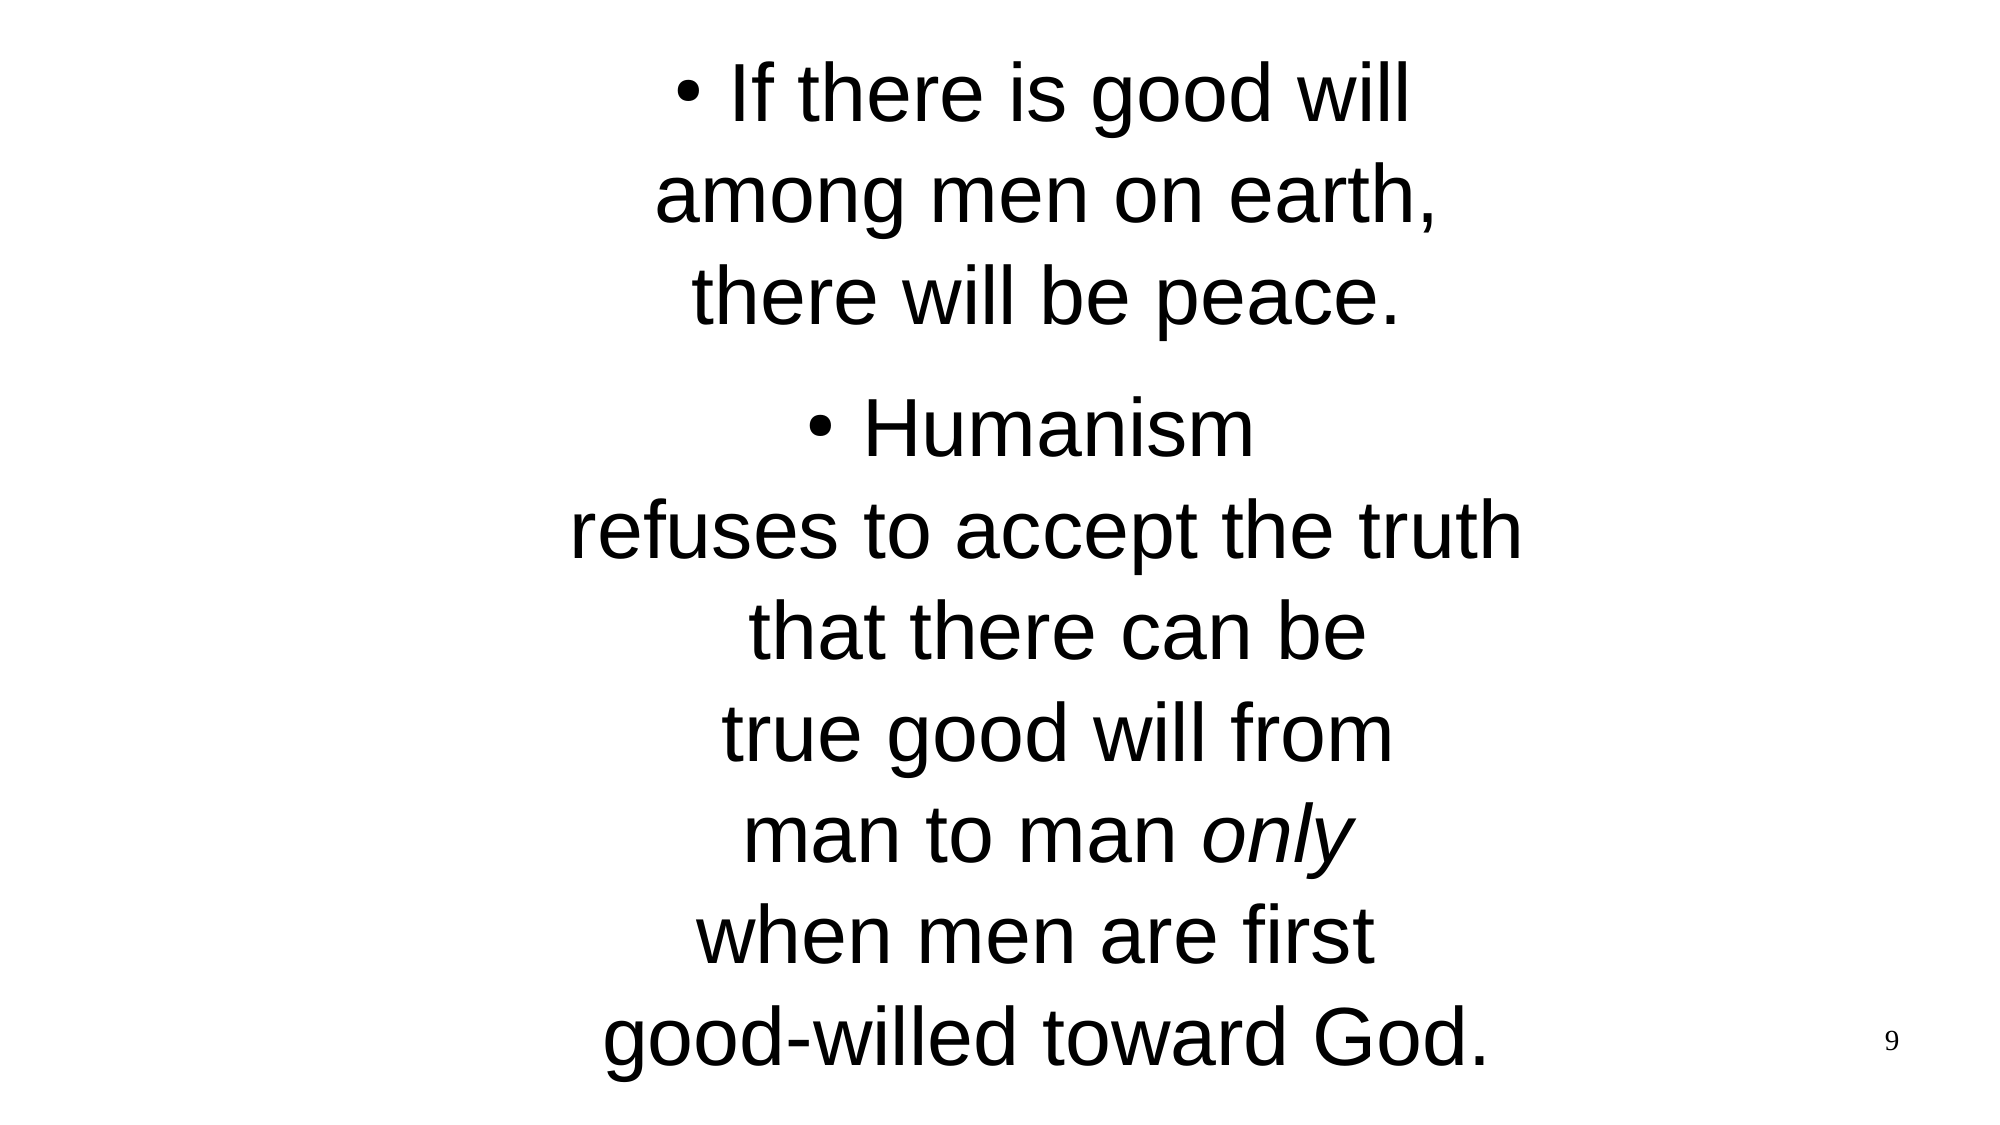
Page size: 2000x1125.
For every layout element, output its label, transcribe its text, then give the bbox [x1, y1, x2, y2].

list If there is good will among men on earth, there will be peace. Humanism refuses to accept the truth that there can be true good will from man to man only when men are first good-willed toward God. [37, 37, 1988, 1088]
